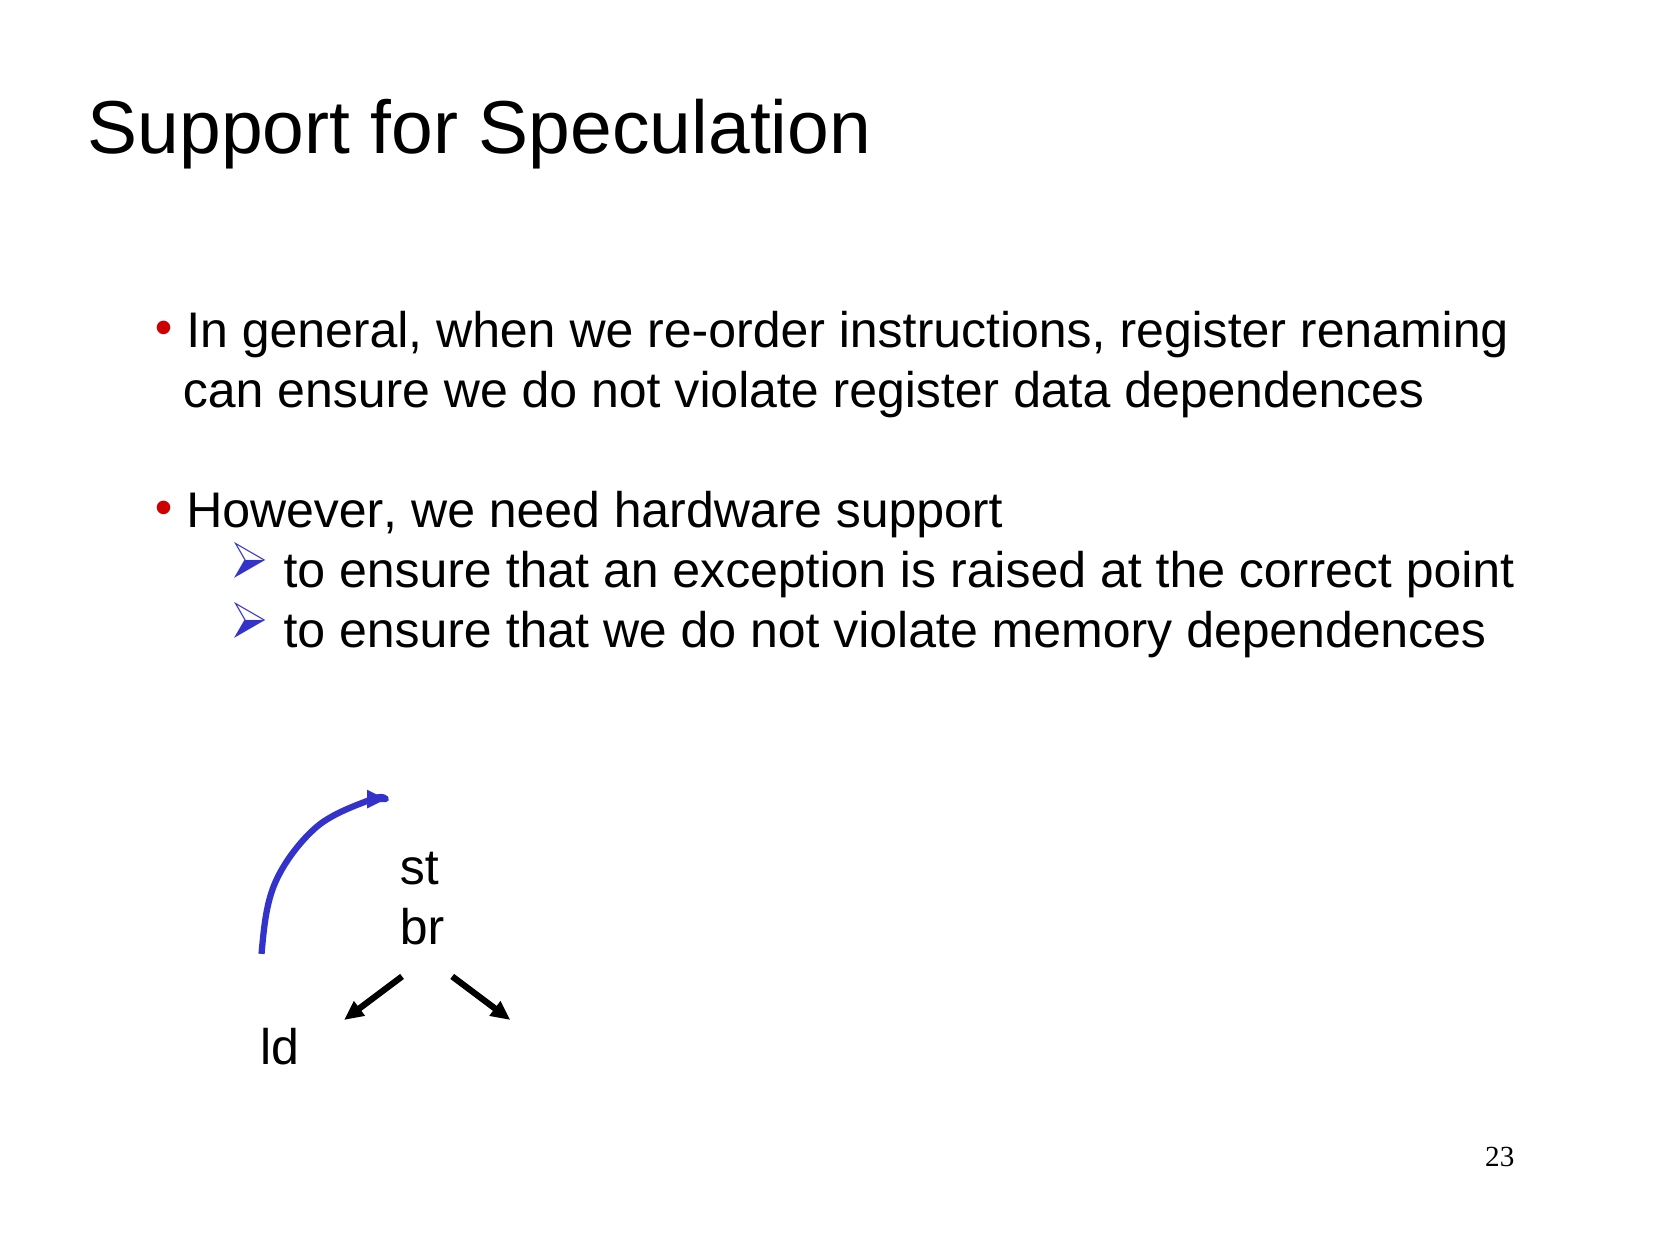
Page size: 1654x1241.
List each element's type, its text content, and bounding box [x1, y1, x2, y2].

text_box st br ld [245, 826, 460, 1083]
text_box Support for Speculation [72, 71, 887, 177]
text_box <number> [1184, 1129, 1530, 1213]
text_box In general, when we re-order instructions, register renaming can ensure we do not violate register data dependences However, we need hardware support to ensure that an exception is raised at the correct point to ensure that we do not violate memory dependences [140, 289, 1531, 665]
